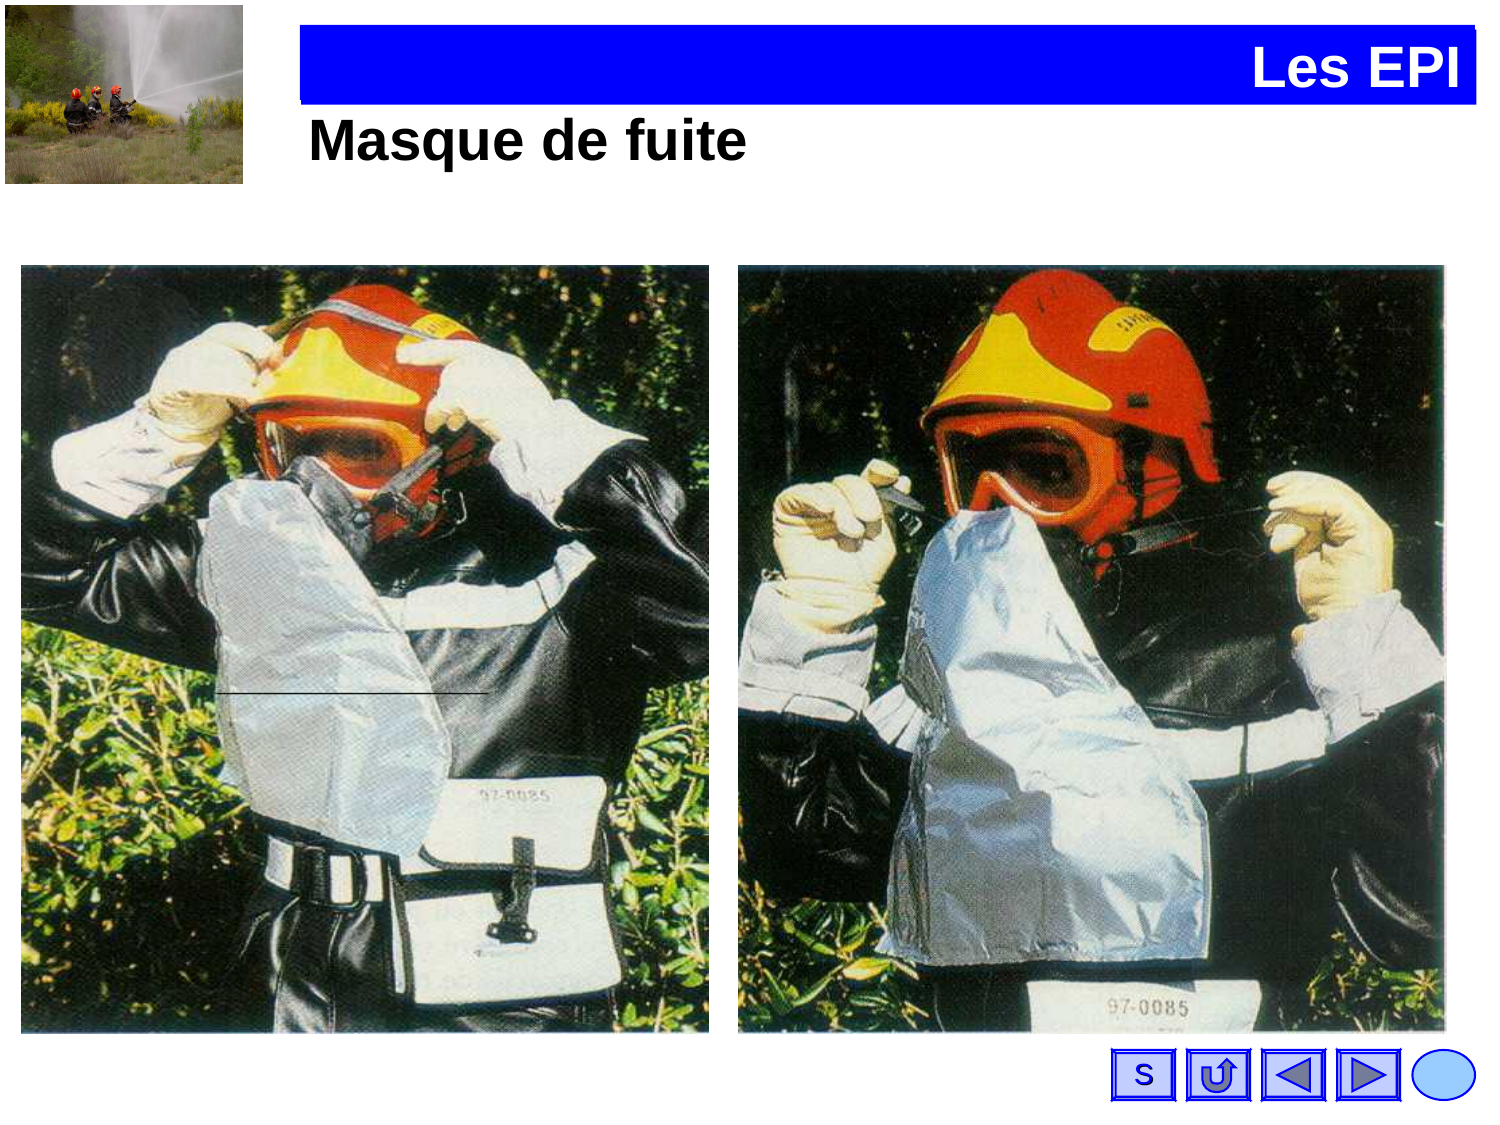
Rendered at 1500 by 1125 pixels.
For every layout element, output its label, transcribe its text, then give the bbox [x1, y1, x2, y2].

text_box Les EPI [301, 29, 1477, 105]
picture [21, 265, 709, 1034]
picture [738, 265, 1447, 1034]
text_box Masque de fuite [242, 100, 815, 182]
text_box [1412, 1049, 1476, 1101]
picture [5, 5, 243, 184]
